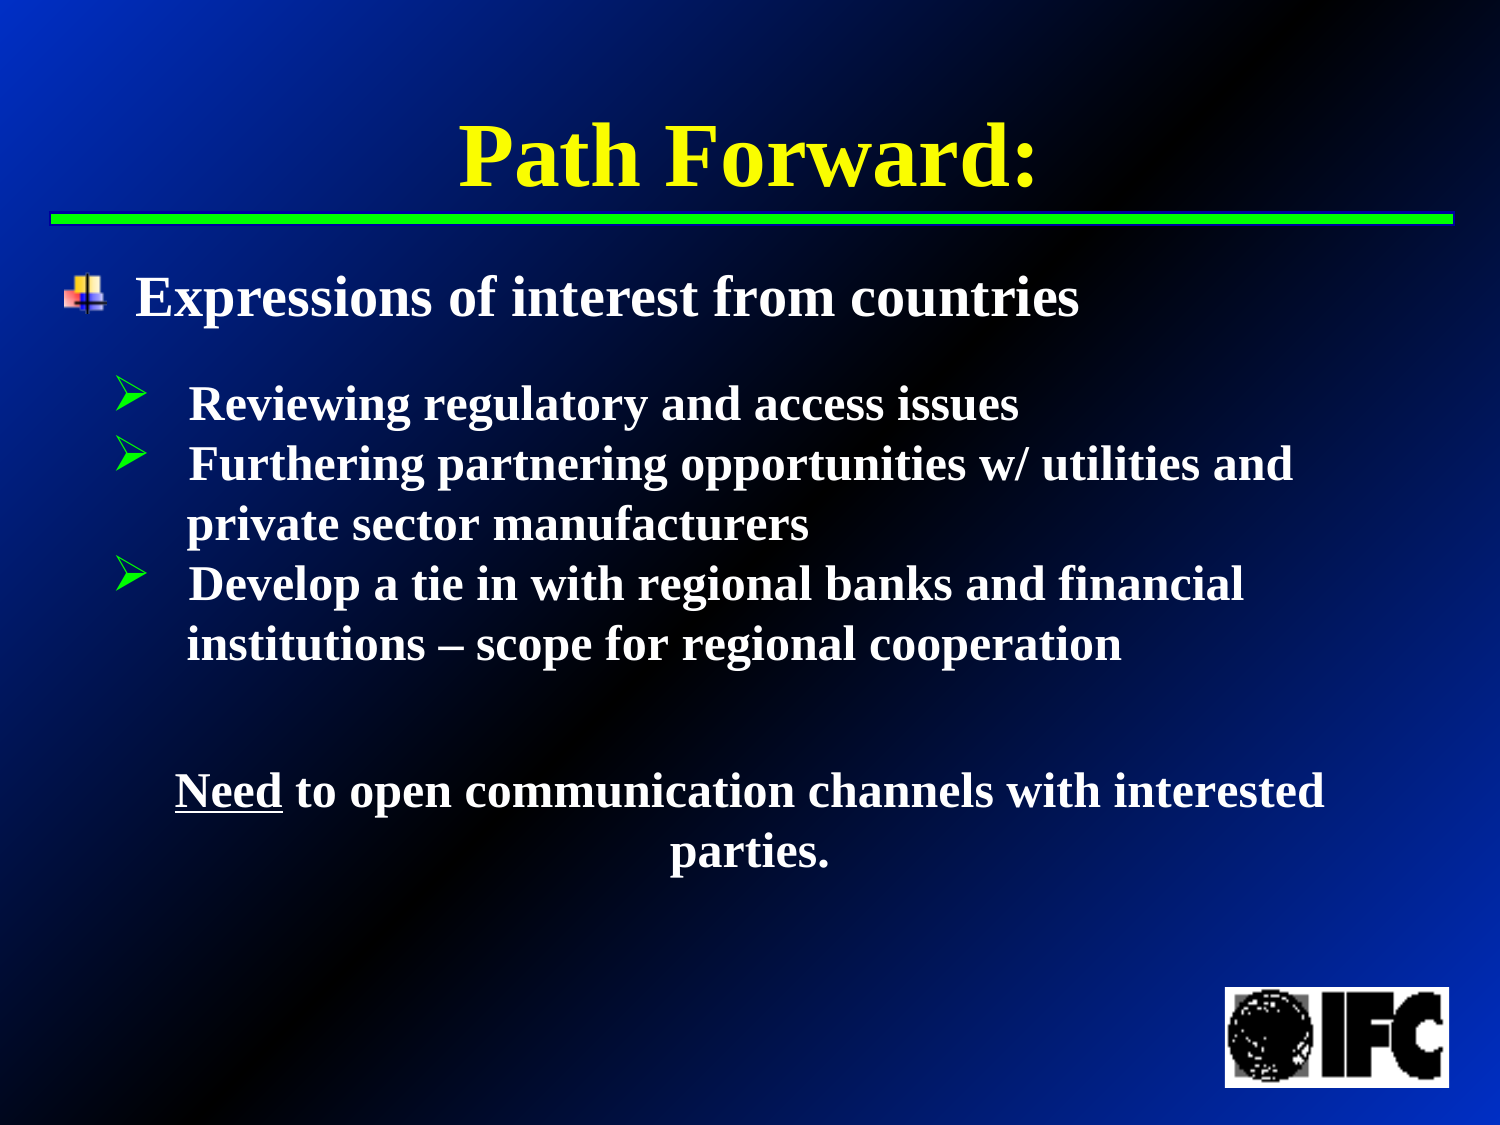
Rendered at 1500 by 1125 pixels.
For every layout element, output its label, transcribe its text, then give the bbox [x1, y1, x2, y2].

title Path Forward: [150, 87, 1351, 212]
text_box Need to open communication channels with interested parties. [156, 749, 1344, 886]
text_box Reviewing regulatory and access issues Furthering partnering opportunities w/ utilities and private sector manufacturers Develop a tie in with regional banks and financial institutions – scope for regional cooperation [96, 362, 1404, 738]
text_box [49, 212, 1455, 225]
picture [64, 271, 107, 314]
text_box Expressions of interest from countries [50, 249, 1451, 336]
